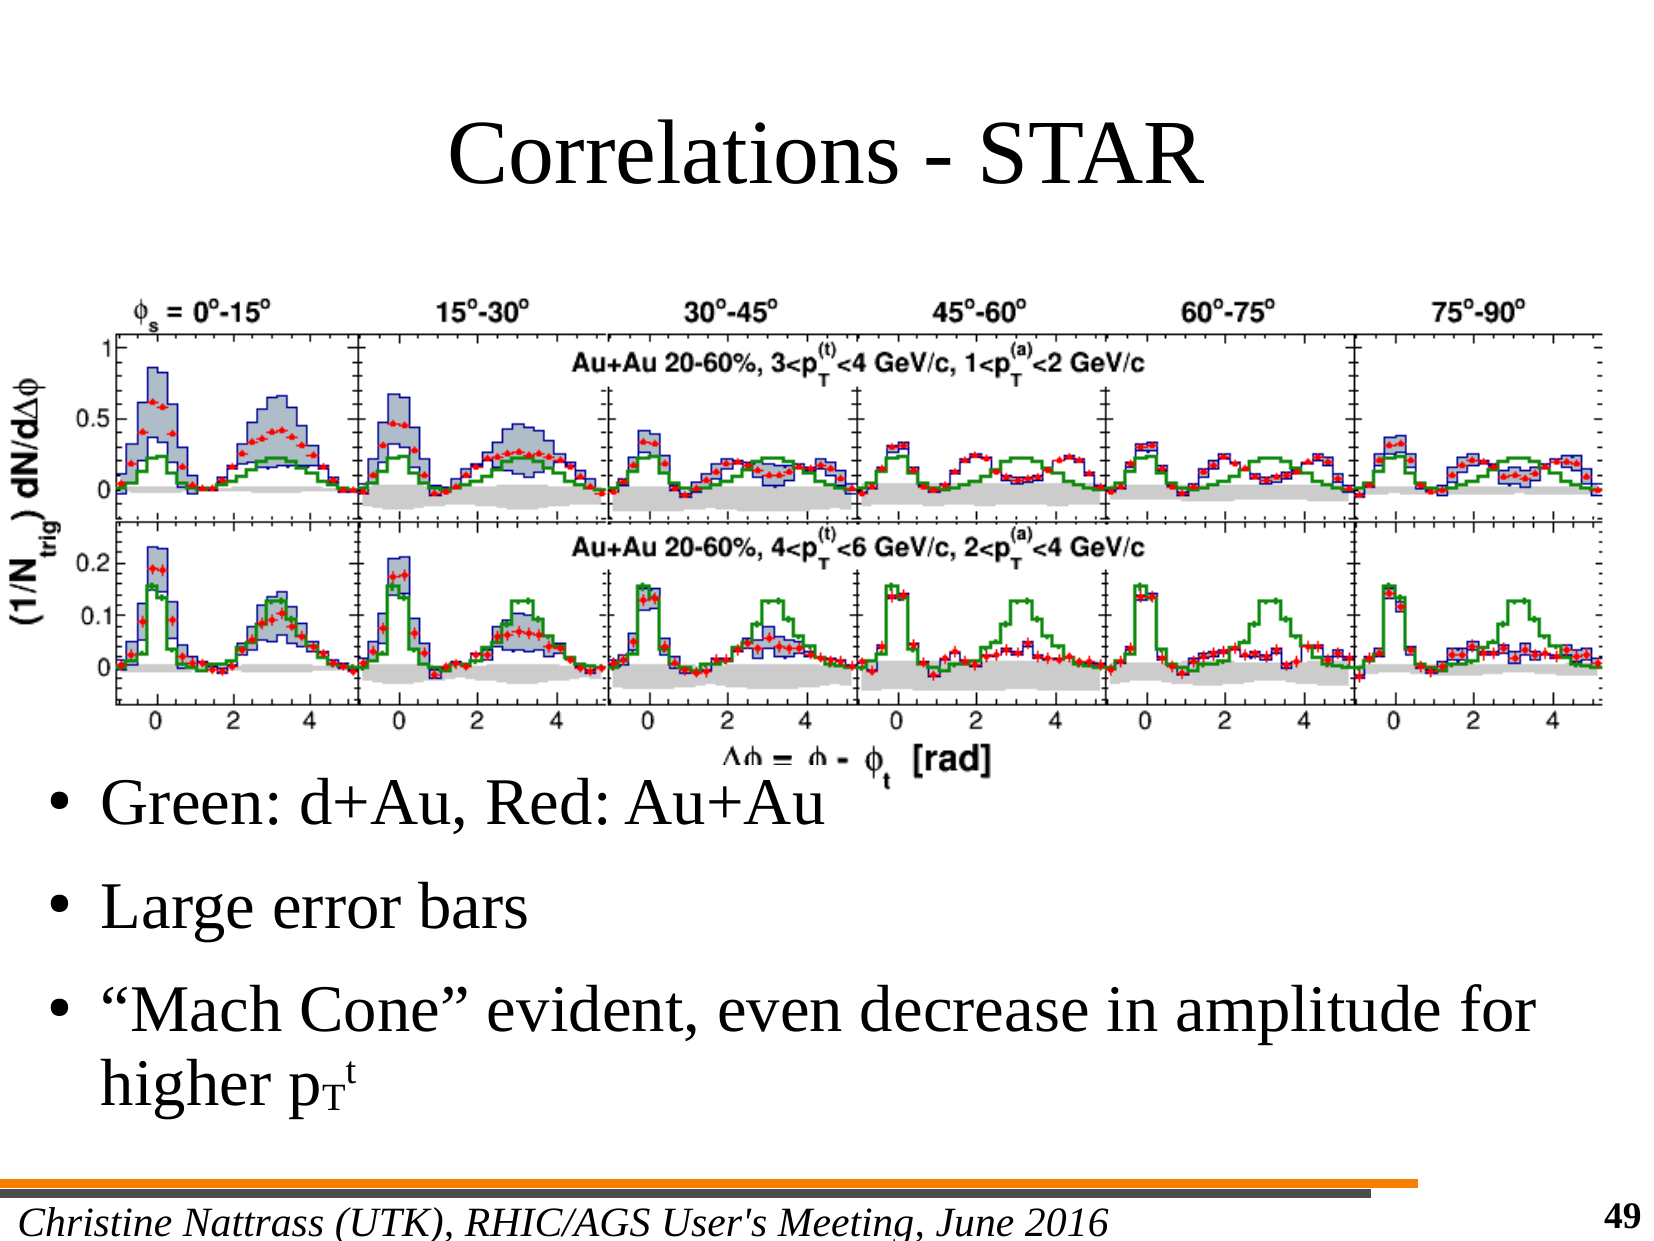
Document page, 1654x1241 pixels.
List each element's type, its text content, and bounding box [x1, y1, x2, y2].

picture [3, 289, 1654, 794]
title Correlations - STAR [82, 49, 1571, 257]
list Green: d+Au, Red: Au+Au Large error bars “Mach Cone” evident, even decrease in amplitude for higher pTt [30, 765, 1636, 1126]
